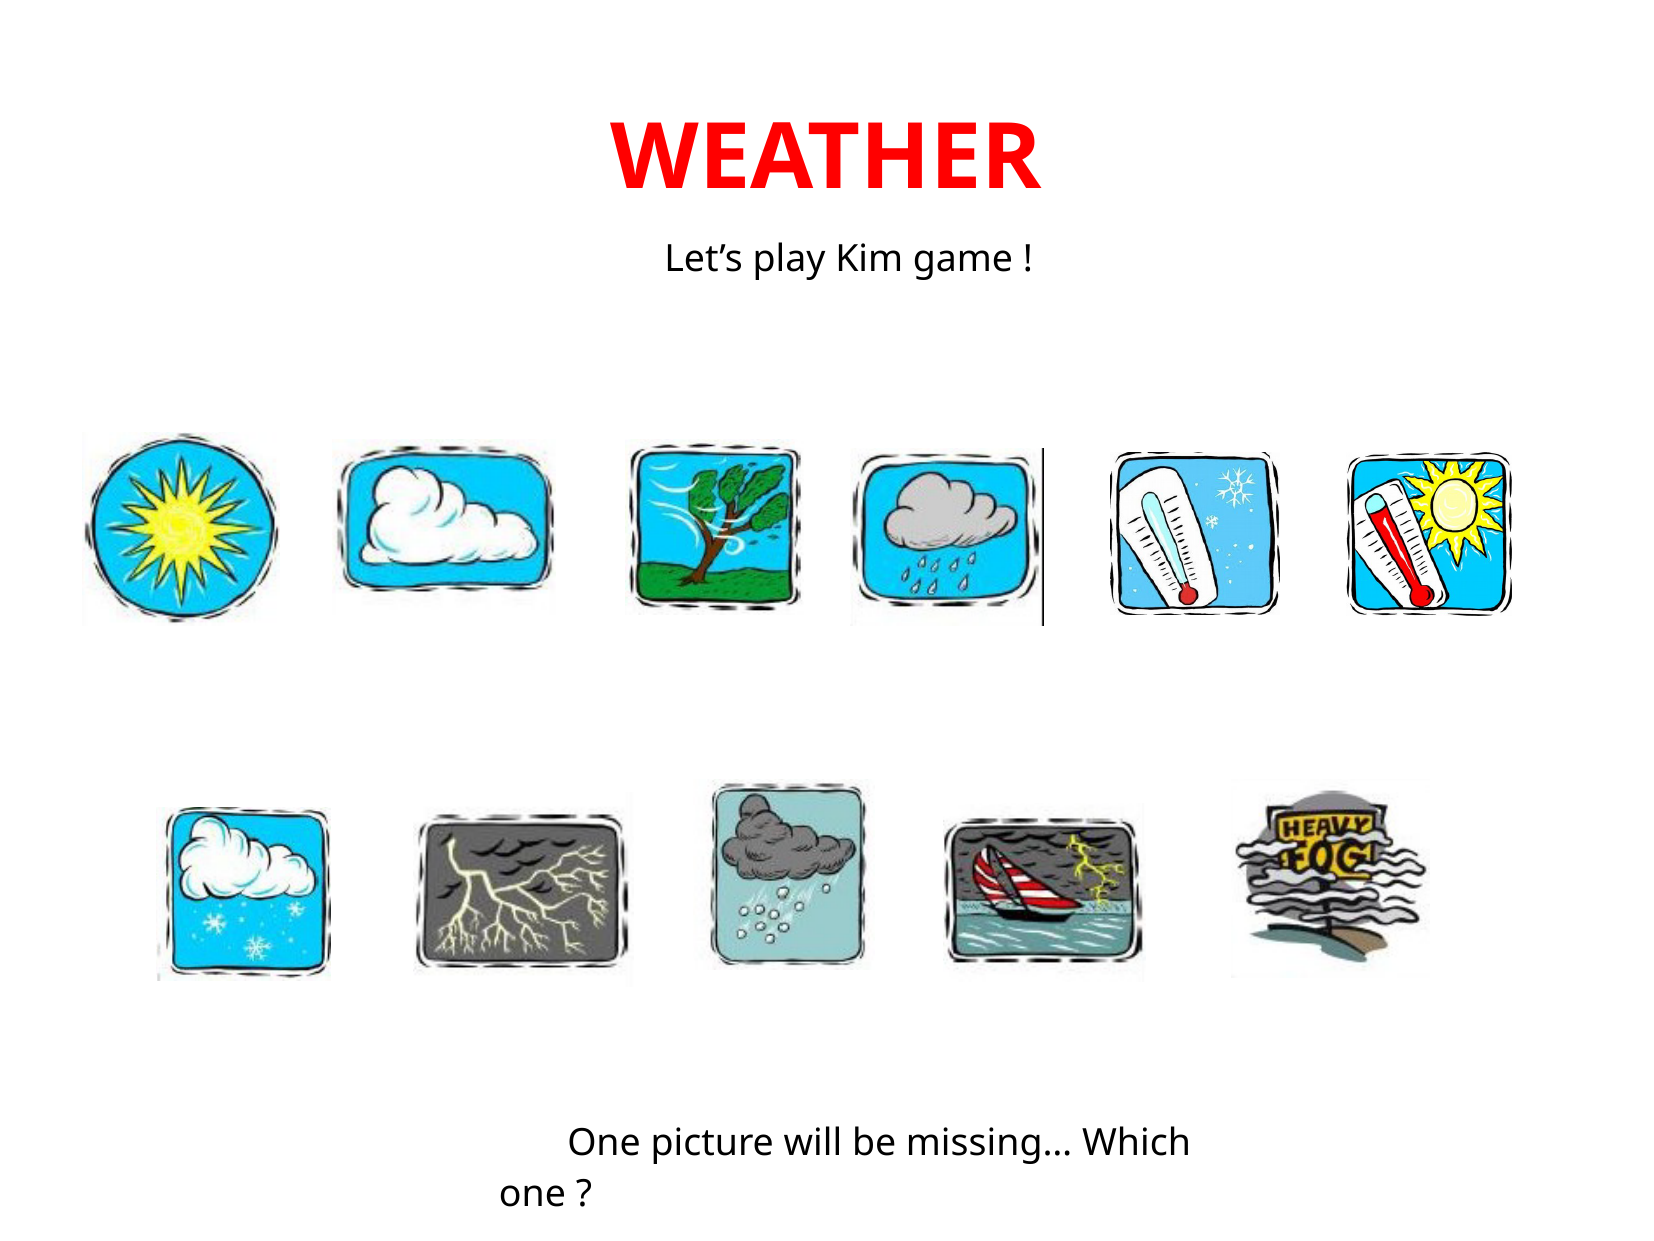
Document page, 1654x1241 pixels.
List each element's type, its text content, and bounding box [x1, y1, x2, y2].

picture [850, 448, 1044, 626]
picture [625, 439, 804, 615]
picture [1346, 452, 1512, 616]
text_box One picture will be missing… Which one ? [484, 1108, 1229, 1216]
picture [1110, 452, 1280, 615]
picture [332, 439, 556, 615]
picture [943, 803, 1146, 982]
text_box Let’s play Kim game ! [649, 224, 1193, 286]
picture [1231, 779, 1430, 978]
picture [82, 432, 280, 626]
picture [413, 792, 634, 987]
picture [156, 807, 331, 981]
picture [693, 779, 875, 970]
title WEATHER [82, 49, 1571, 257]
